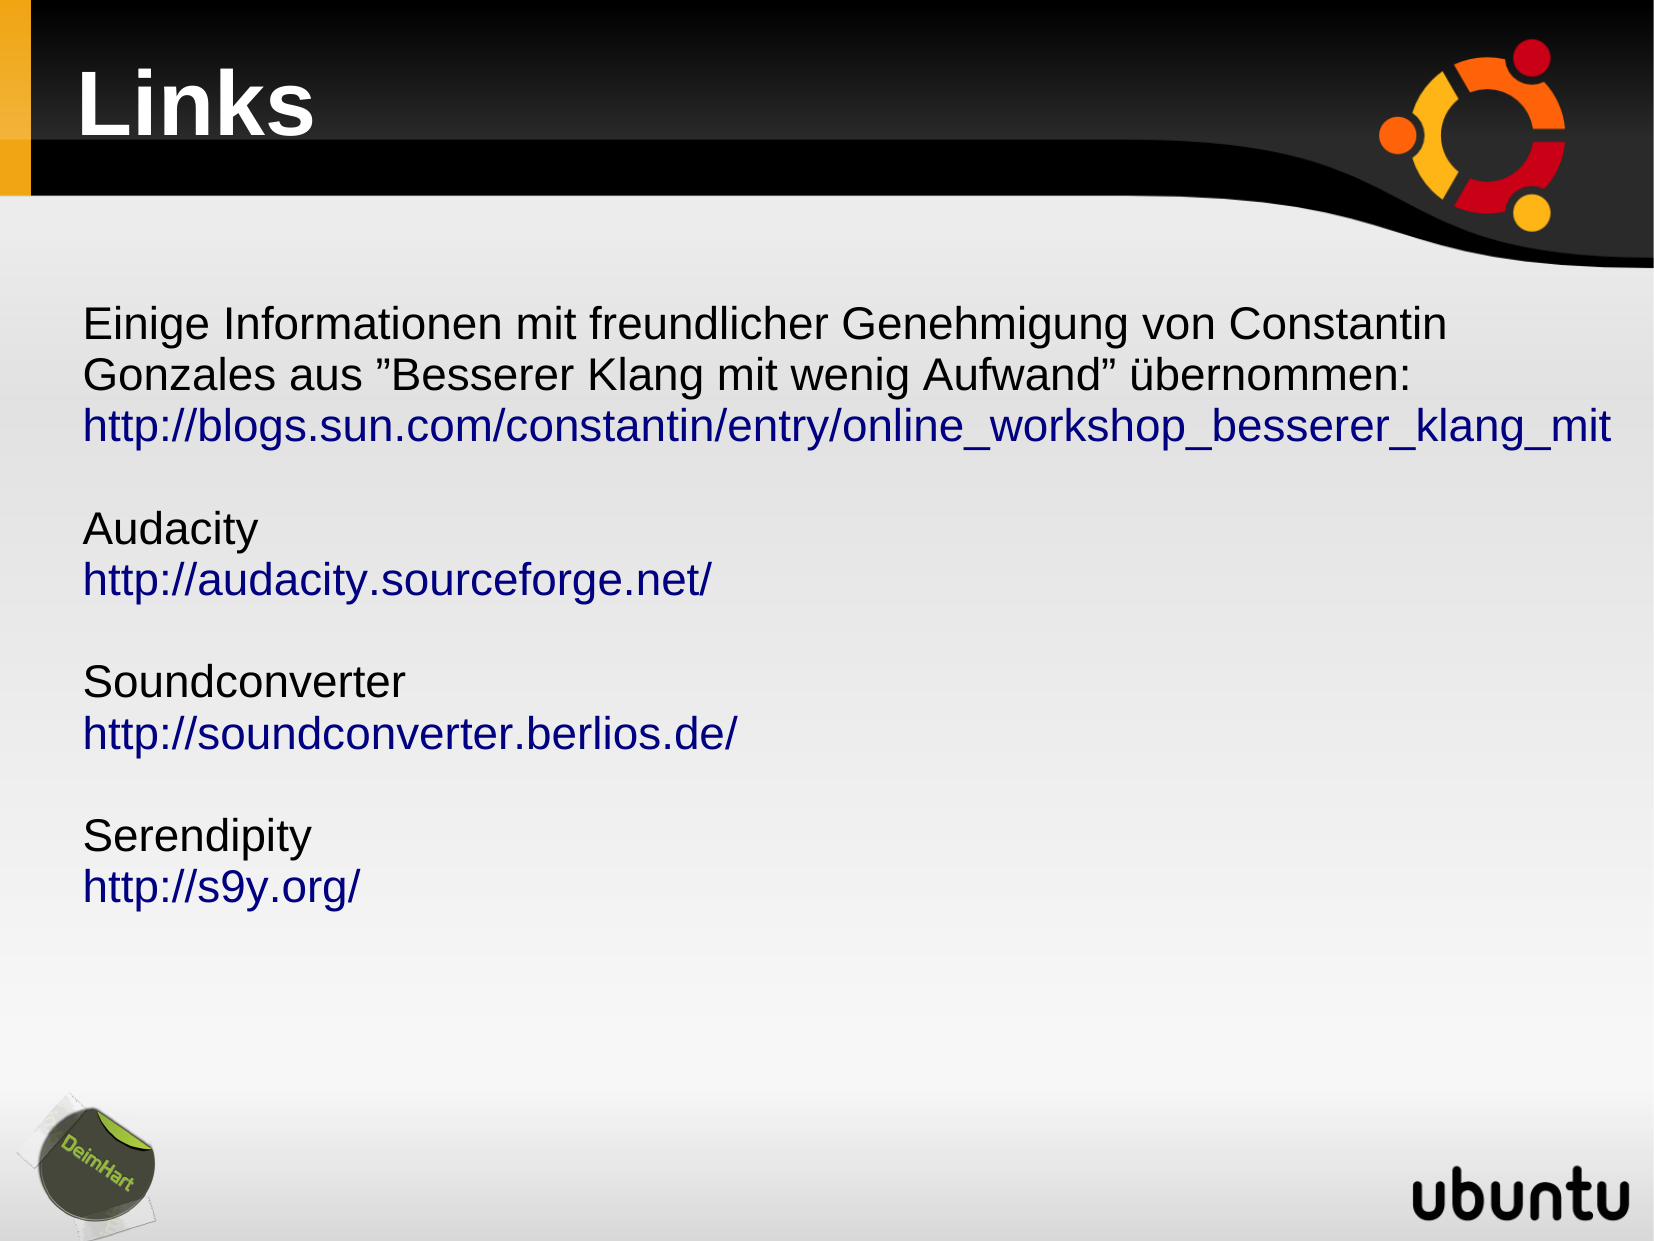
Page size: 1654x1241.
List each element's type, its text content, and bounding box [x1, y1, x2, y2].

picture [0, 0, 1654, 1241]
subtitle Einige Informationen mit freundlicher Genehmigung von Constantin Gonzales aus ”Besserer Klang mit wenig Aufwand” übernommen: http://blogs.sun.com/constantin/entry/online_workshop_besserer_klang_mit Audacity http://audacity.sourceforge.net/ Soundconverter http://soundconverter.berlios.de/ Serendipity http://s9y.org/ [82, 297, 1654, 1102]
title Links [76, 7, 1565, 200]
